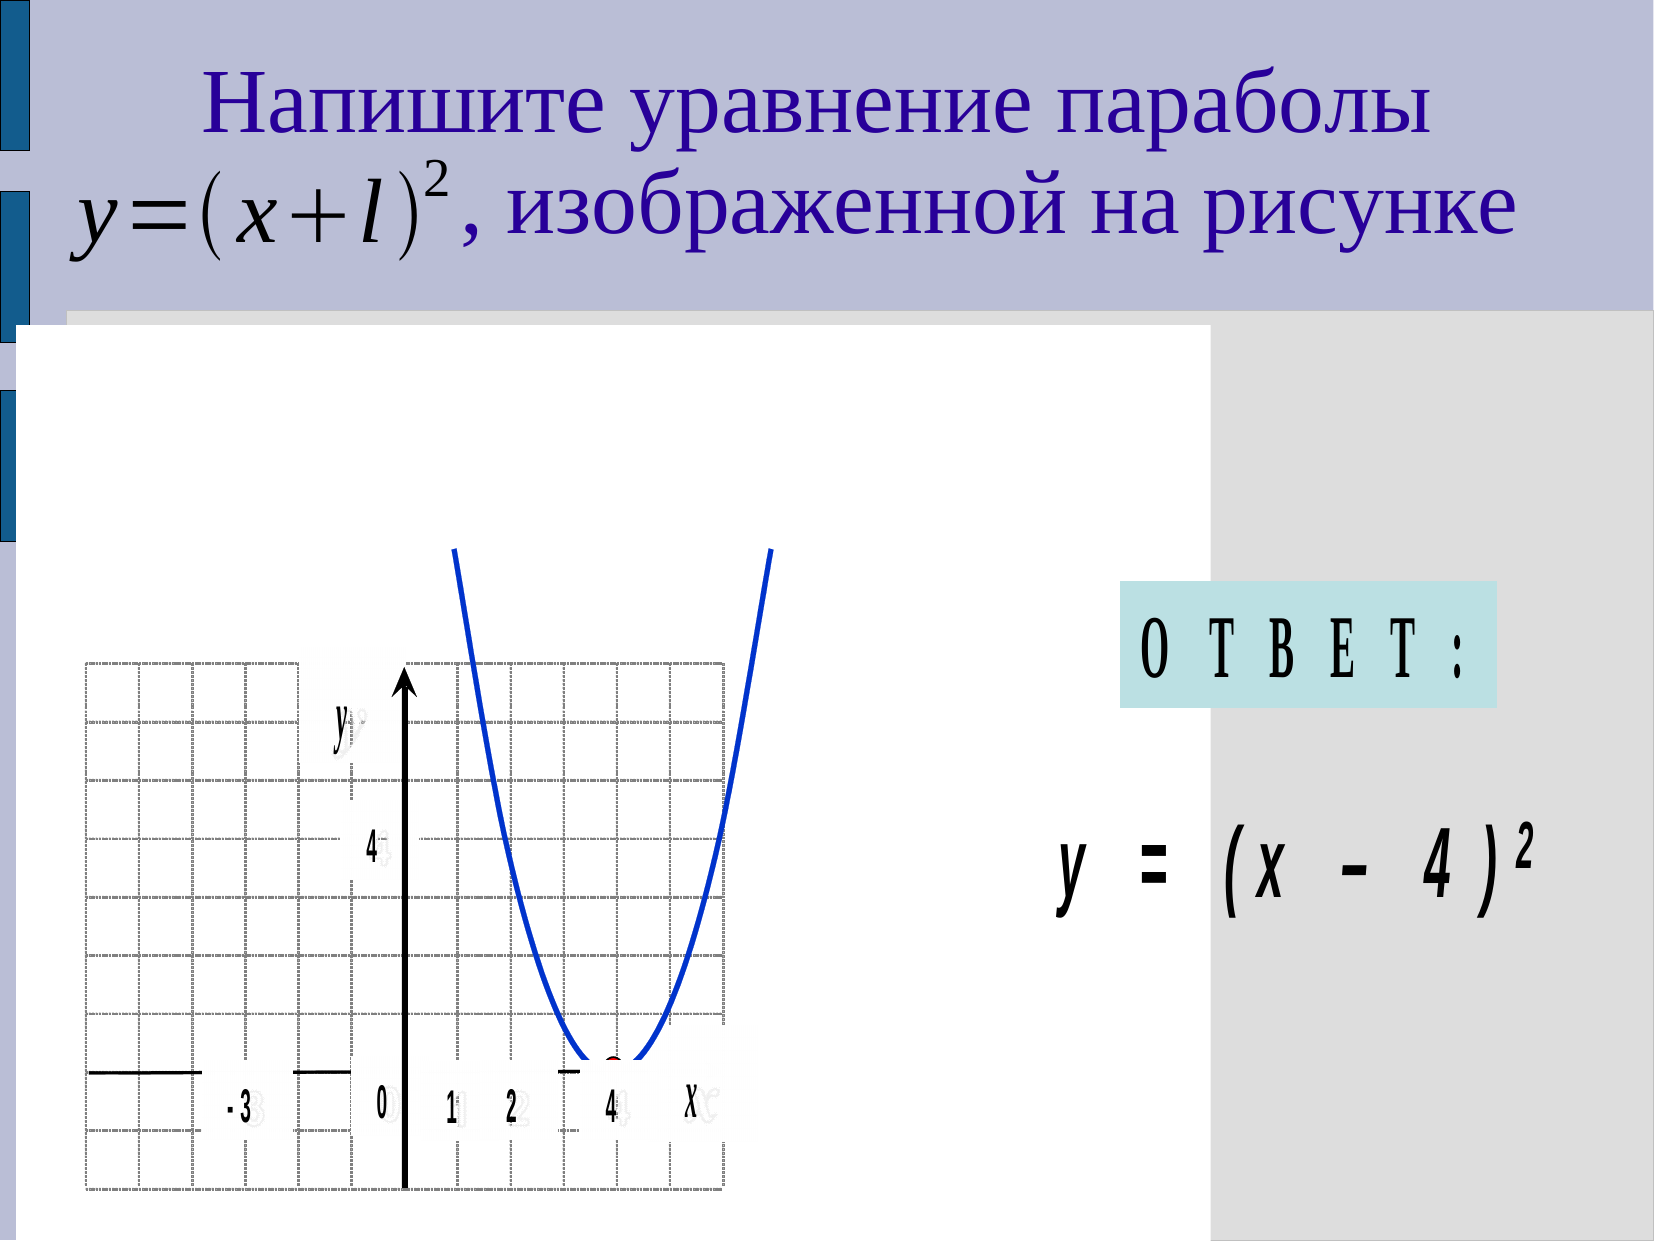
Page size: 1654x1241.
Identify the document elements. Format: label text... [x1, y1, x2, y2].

title Напишите уравнение параболы , изображенной на рисунке [123, 50, 1536, 254]
chart [59, 147, 457, 265]
picture [16, 324, 1595, 1241]
